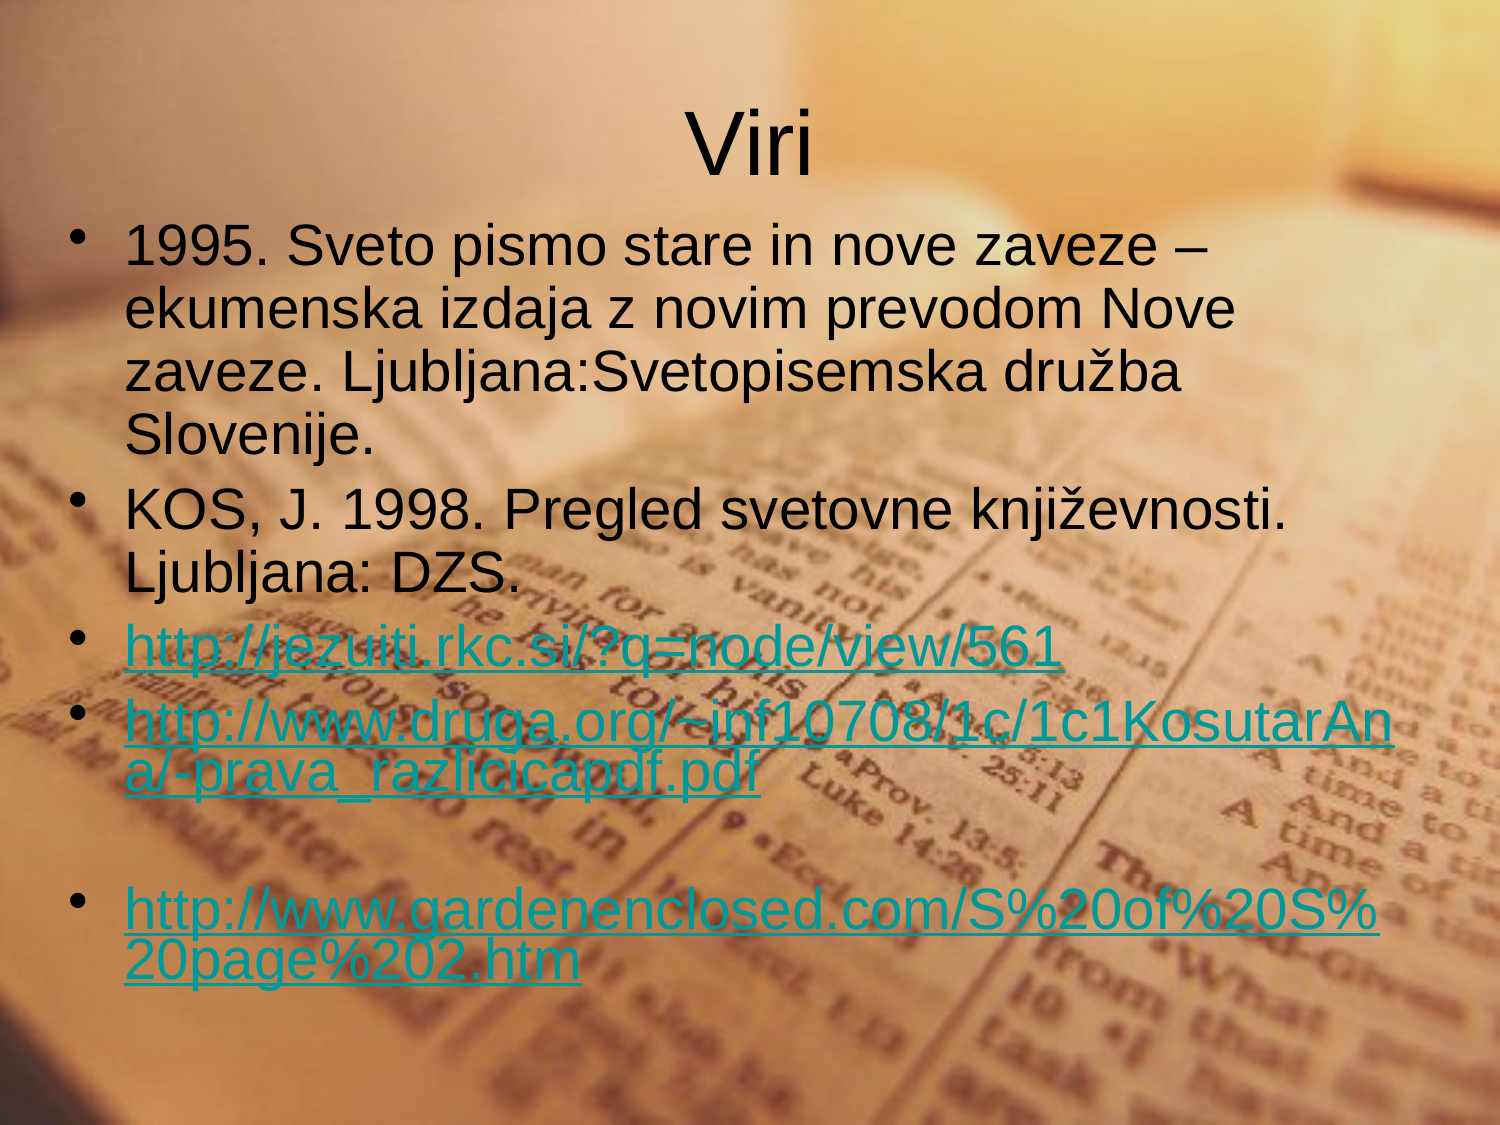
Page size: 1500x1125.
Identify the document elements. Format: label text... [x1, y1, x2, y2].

picture [0, 0, 1500, 1125]
list 1995. Sveto pismo stare in nove zaveze – ekumenska izdaja z novim prevodom Nove zaveze. Ljubljana:Svetopisemska družba Slovenije. KOS, J. 1998. Pregled svetovne književnosti. Ljubljana: DZS. http://jezuiti.rkc.si/?q=node/view/561 http://www.druga.org/~inf10708/1c/1c1KosutarAna/-prava_razlicicapdf.pdf http://www.gardenenclosed.com/S%20of%20S%20page%202.htm [53, 208, 1425, 1005]
title Viri [75, 45, 1425, 208]
